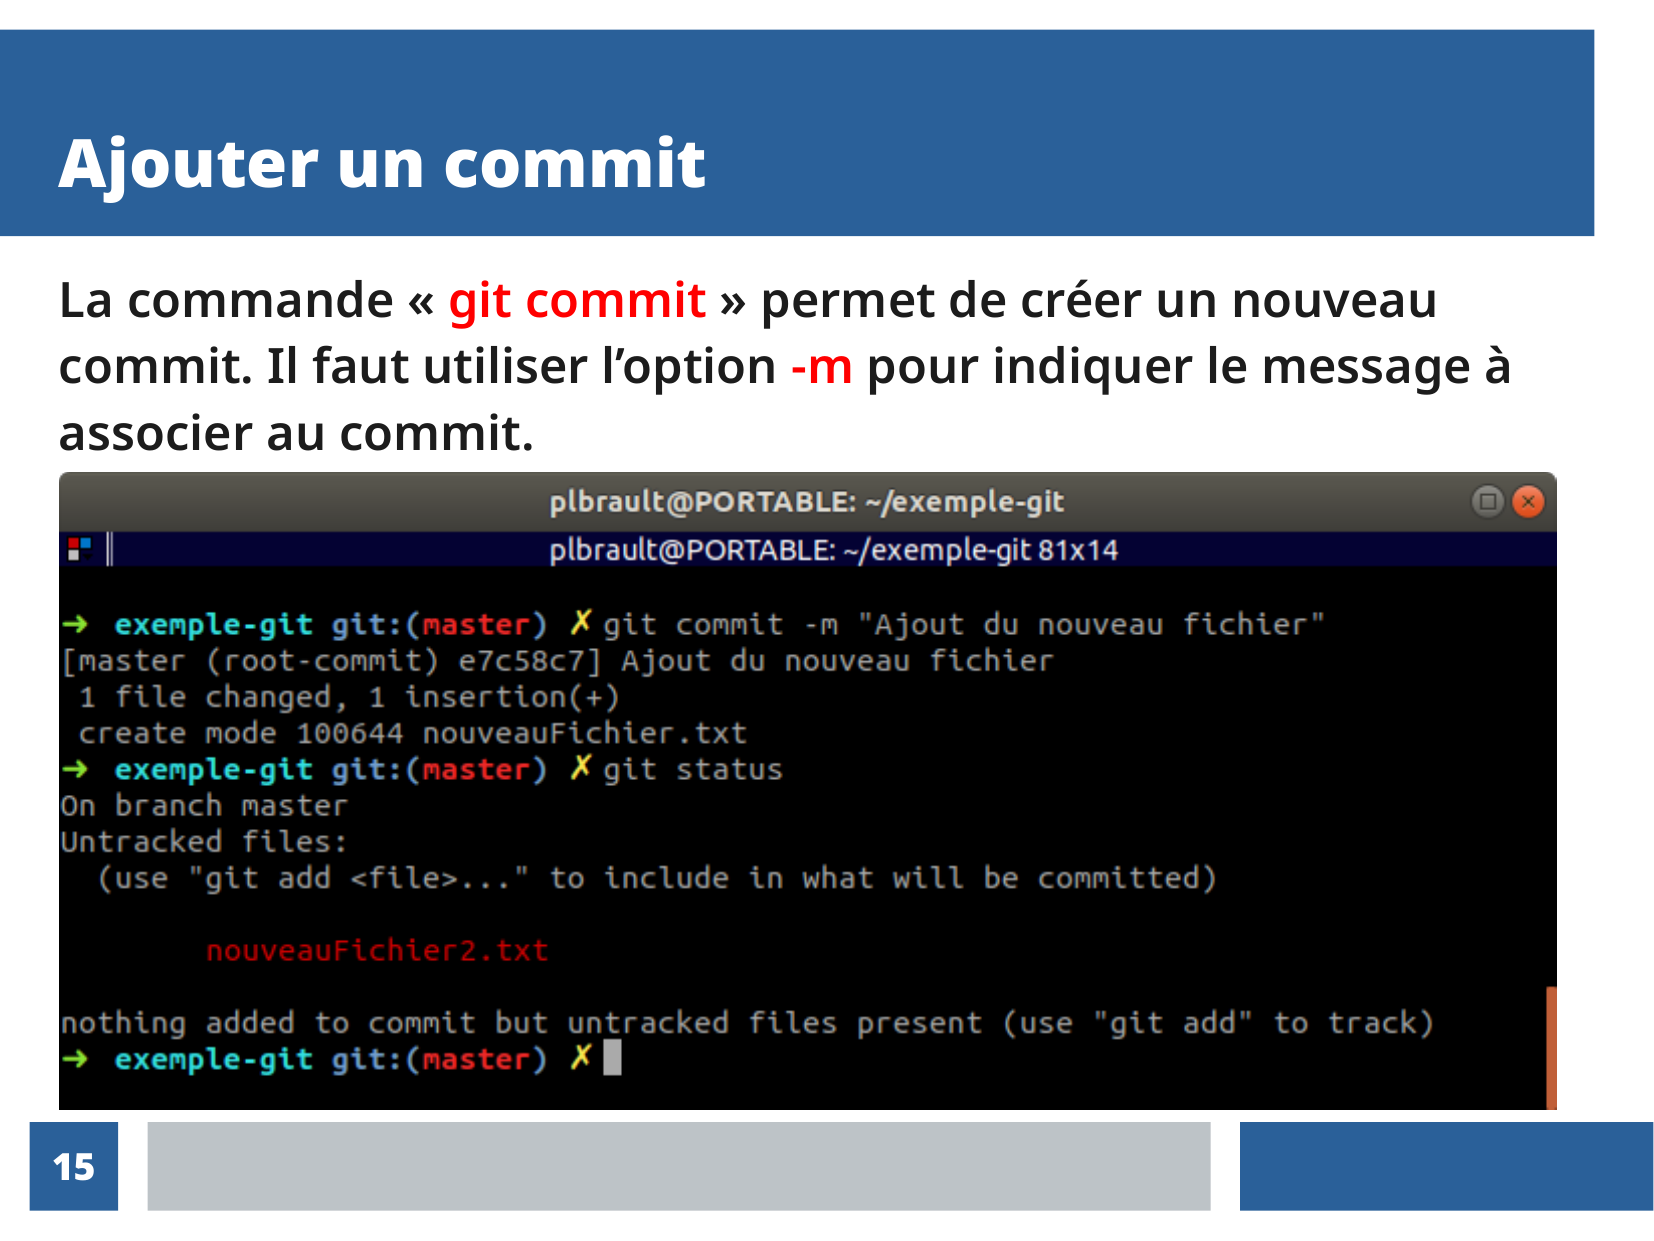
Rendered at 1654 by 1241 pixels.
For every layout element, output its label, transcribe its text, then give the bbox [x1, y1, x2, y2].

list La commande « git commit » permet de créer un nouveau commit. Il faut utiliser l’option -m pour indiquer le message à associer au commit. [59, 265, 1565, 467]
title Ajouter un commit [59, 59, 1595, 207]
picture [59, 472, 1557, 1110]
